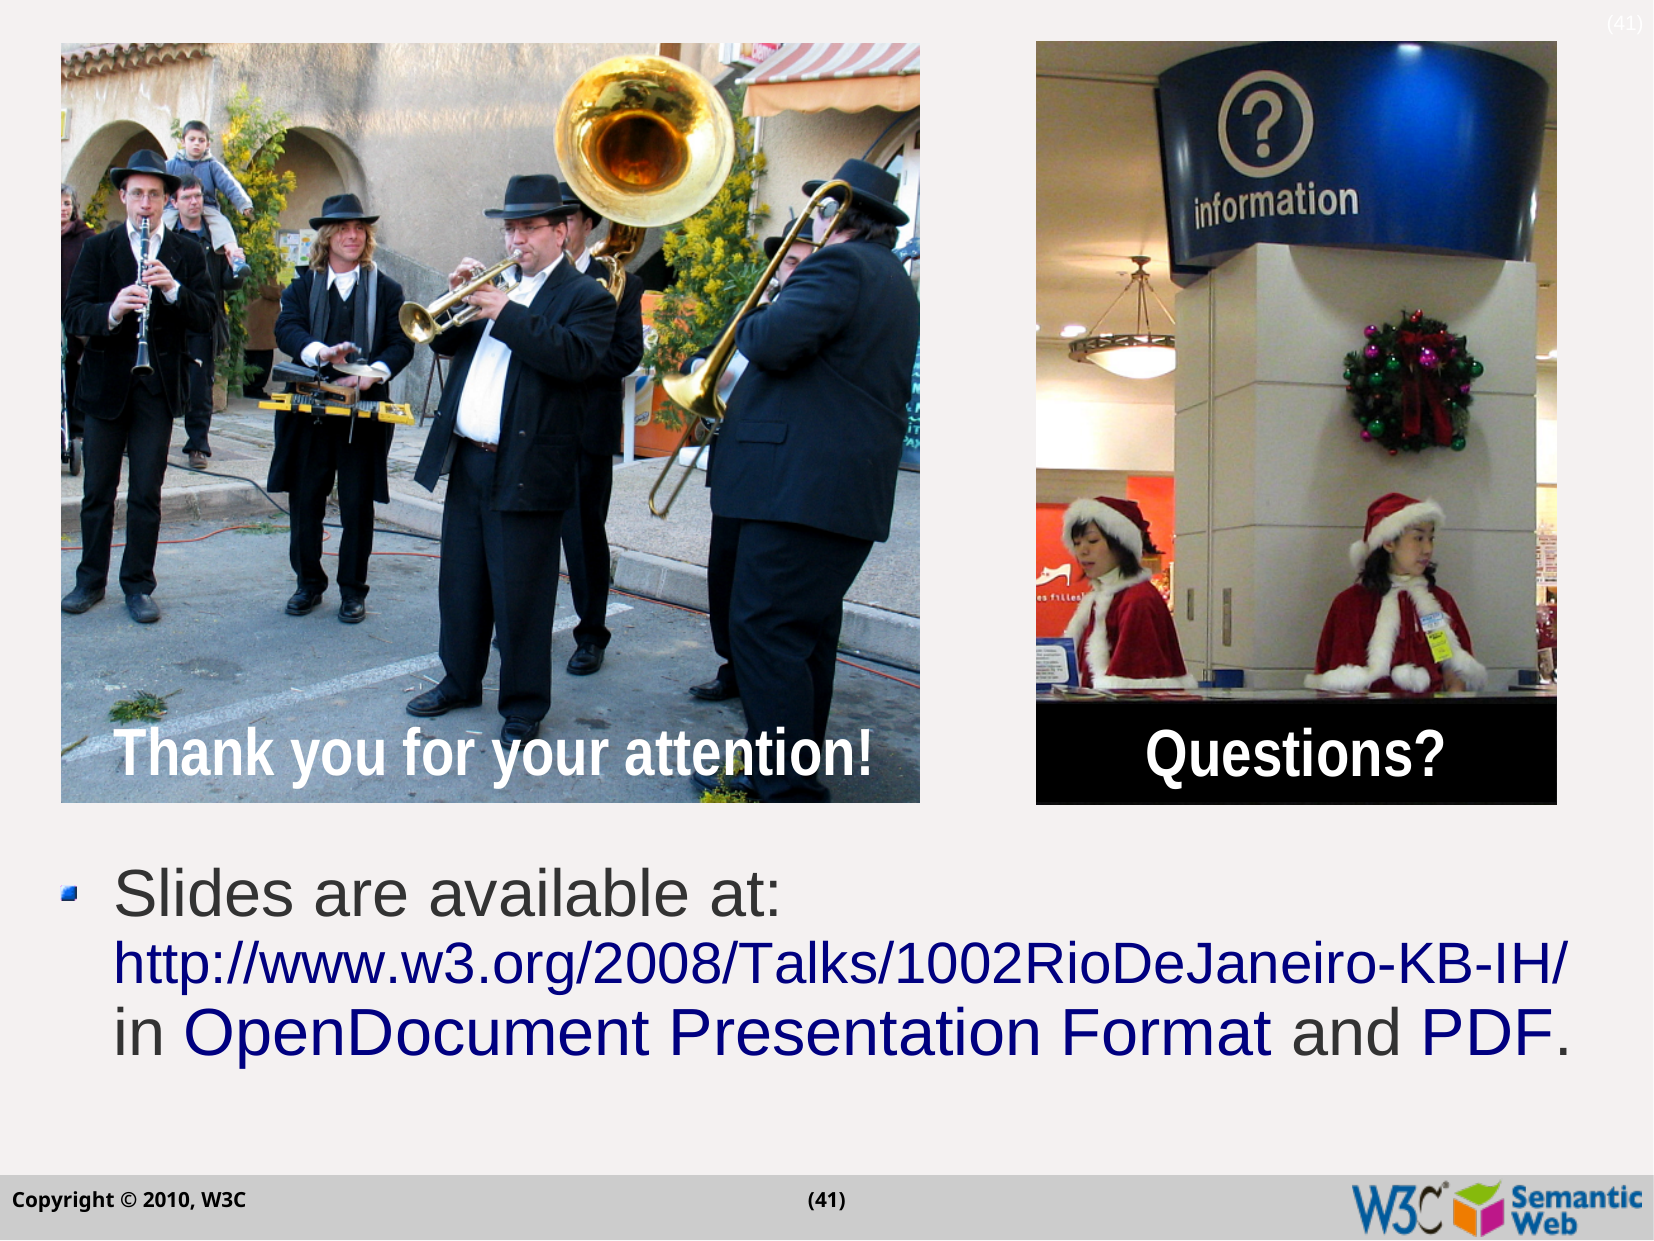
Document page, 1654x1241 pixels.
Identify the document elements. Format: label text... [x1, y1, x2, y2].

list Questions? [1041, 713, 1550, 791]
list Slides are available at: http://www.w3.org/2008/Talks/1002RioDeJaneiro-KB-IH/ in OpenDocument Presentation Format and PDF. [42, 855, 1638, 1097]
picture [61, 43, 920, 803]
text_box [1036, 704, 1556, 802]
picture [1036, 41, 1557, 805]
text_box Thank you for your attention! [80, 713, 892, 790]
picture [1352, 1178, 1642, 1237]
